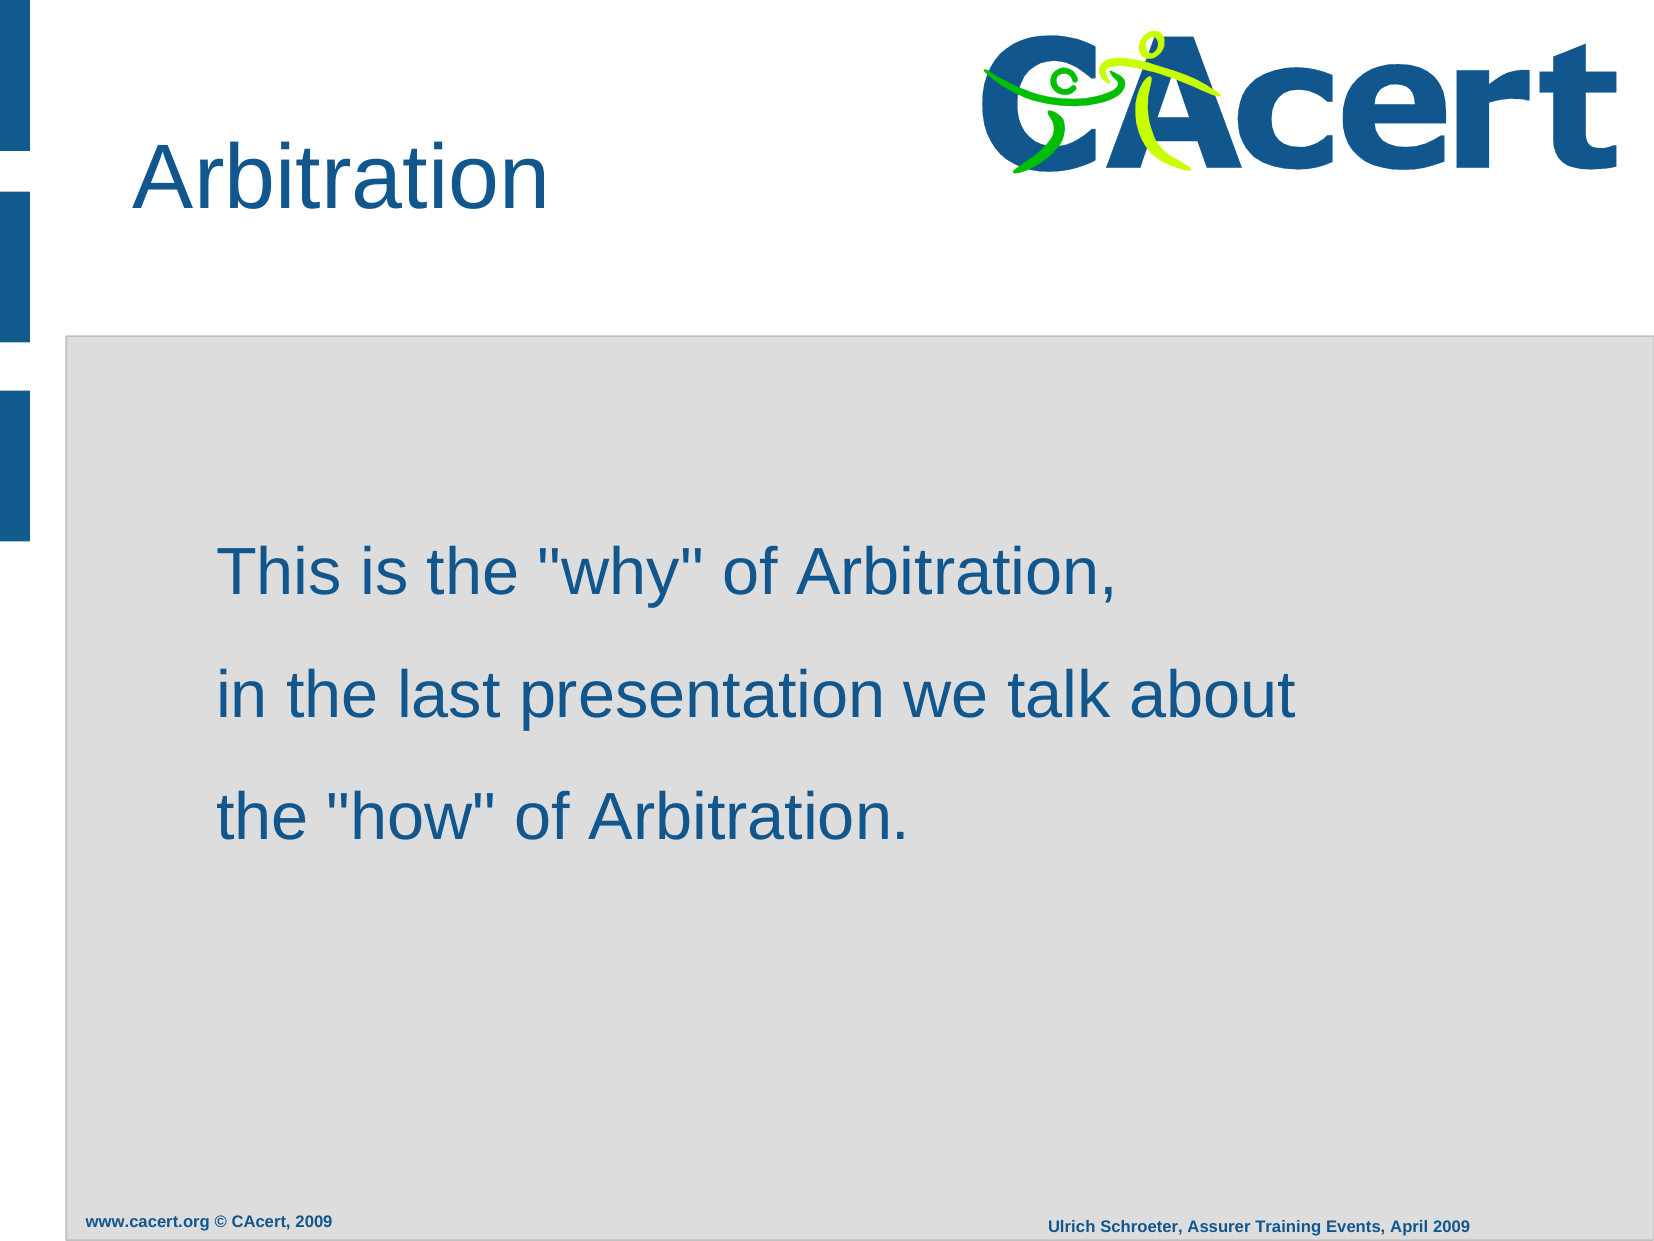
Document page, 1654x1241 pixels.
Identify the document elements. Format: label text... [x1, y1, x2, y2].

text_box Arbitration [118, 118, 567, 236]
text_box This is the "why" of Arbitration, in the last presentation we talk about the "how" of Arbitration. [201, 527, 1312, 861]
